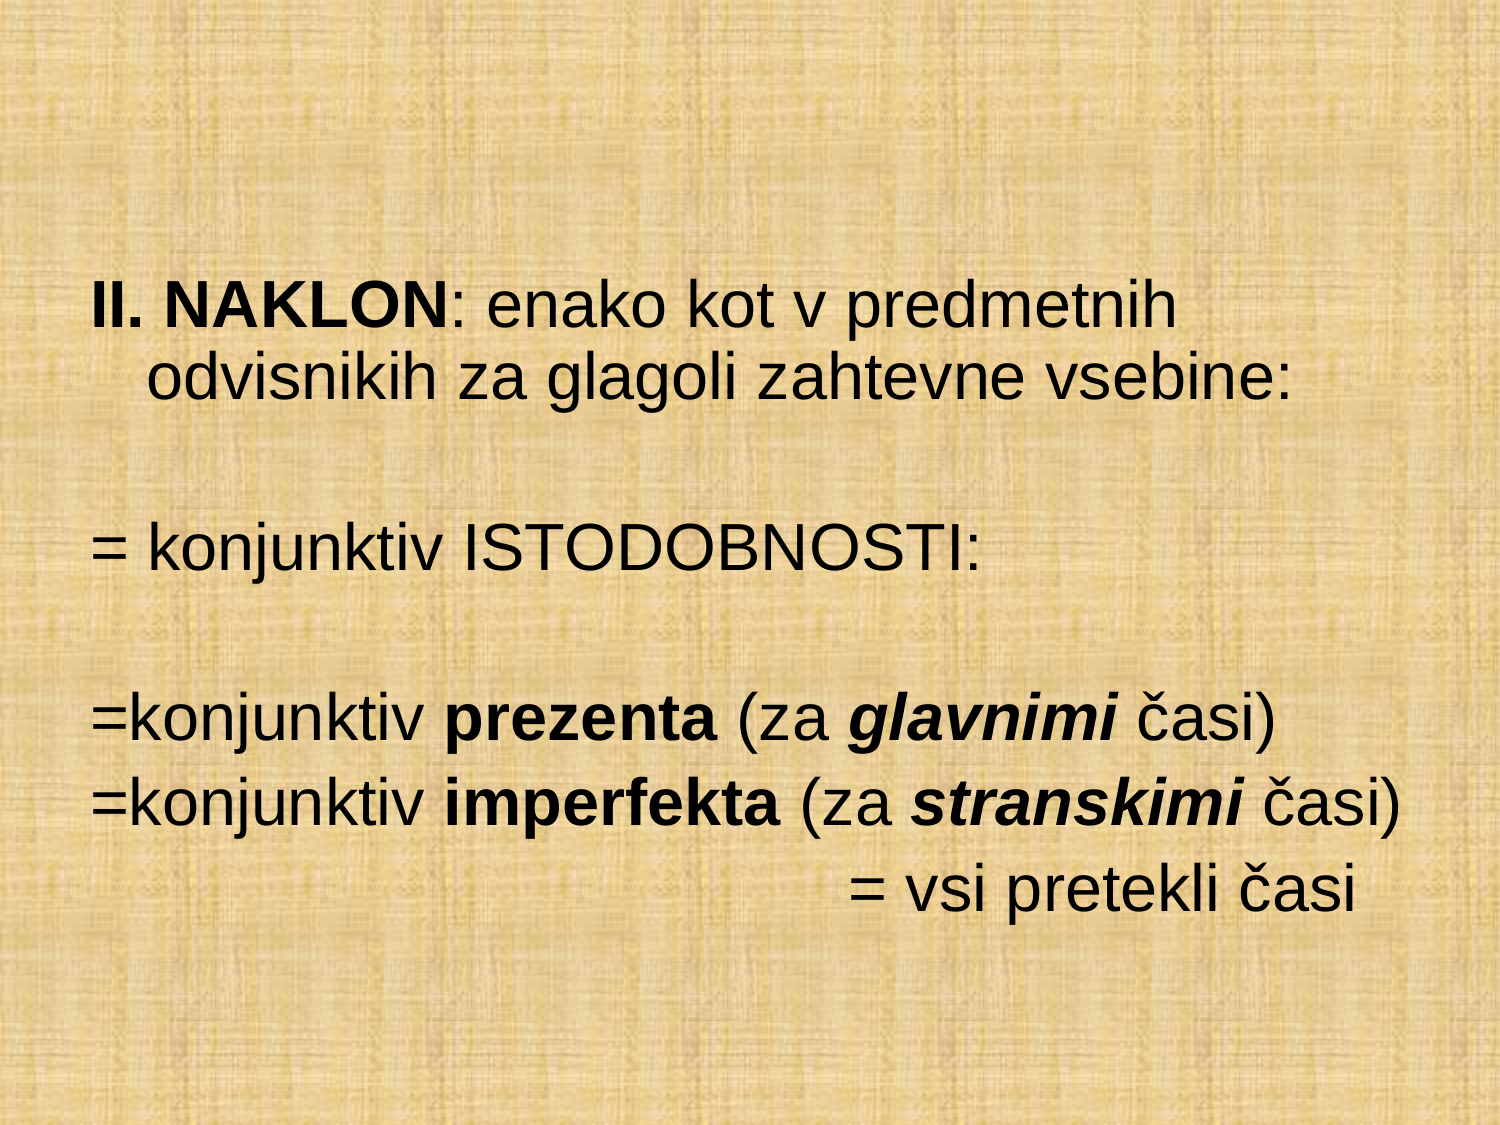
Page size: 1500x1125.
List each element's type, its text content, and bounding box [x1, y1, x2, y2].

list II. NAKLON: enako kot v predmetnih odvisnikih za glagoli zahtevne vsebine: = konjunktiv ISTODOBNOSTI: =konjunktiv prezenta (za glavnimi časi) =konjunktiv imperfekta (za stranskimi časi) = vsi pretekli časi [75, 262, 1425, 1005]
picture [0, 0, 1500, 1125]
